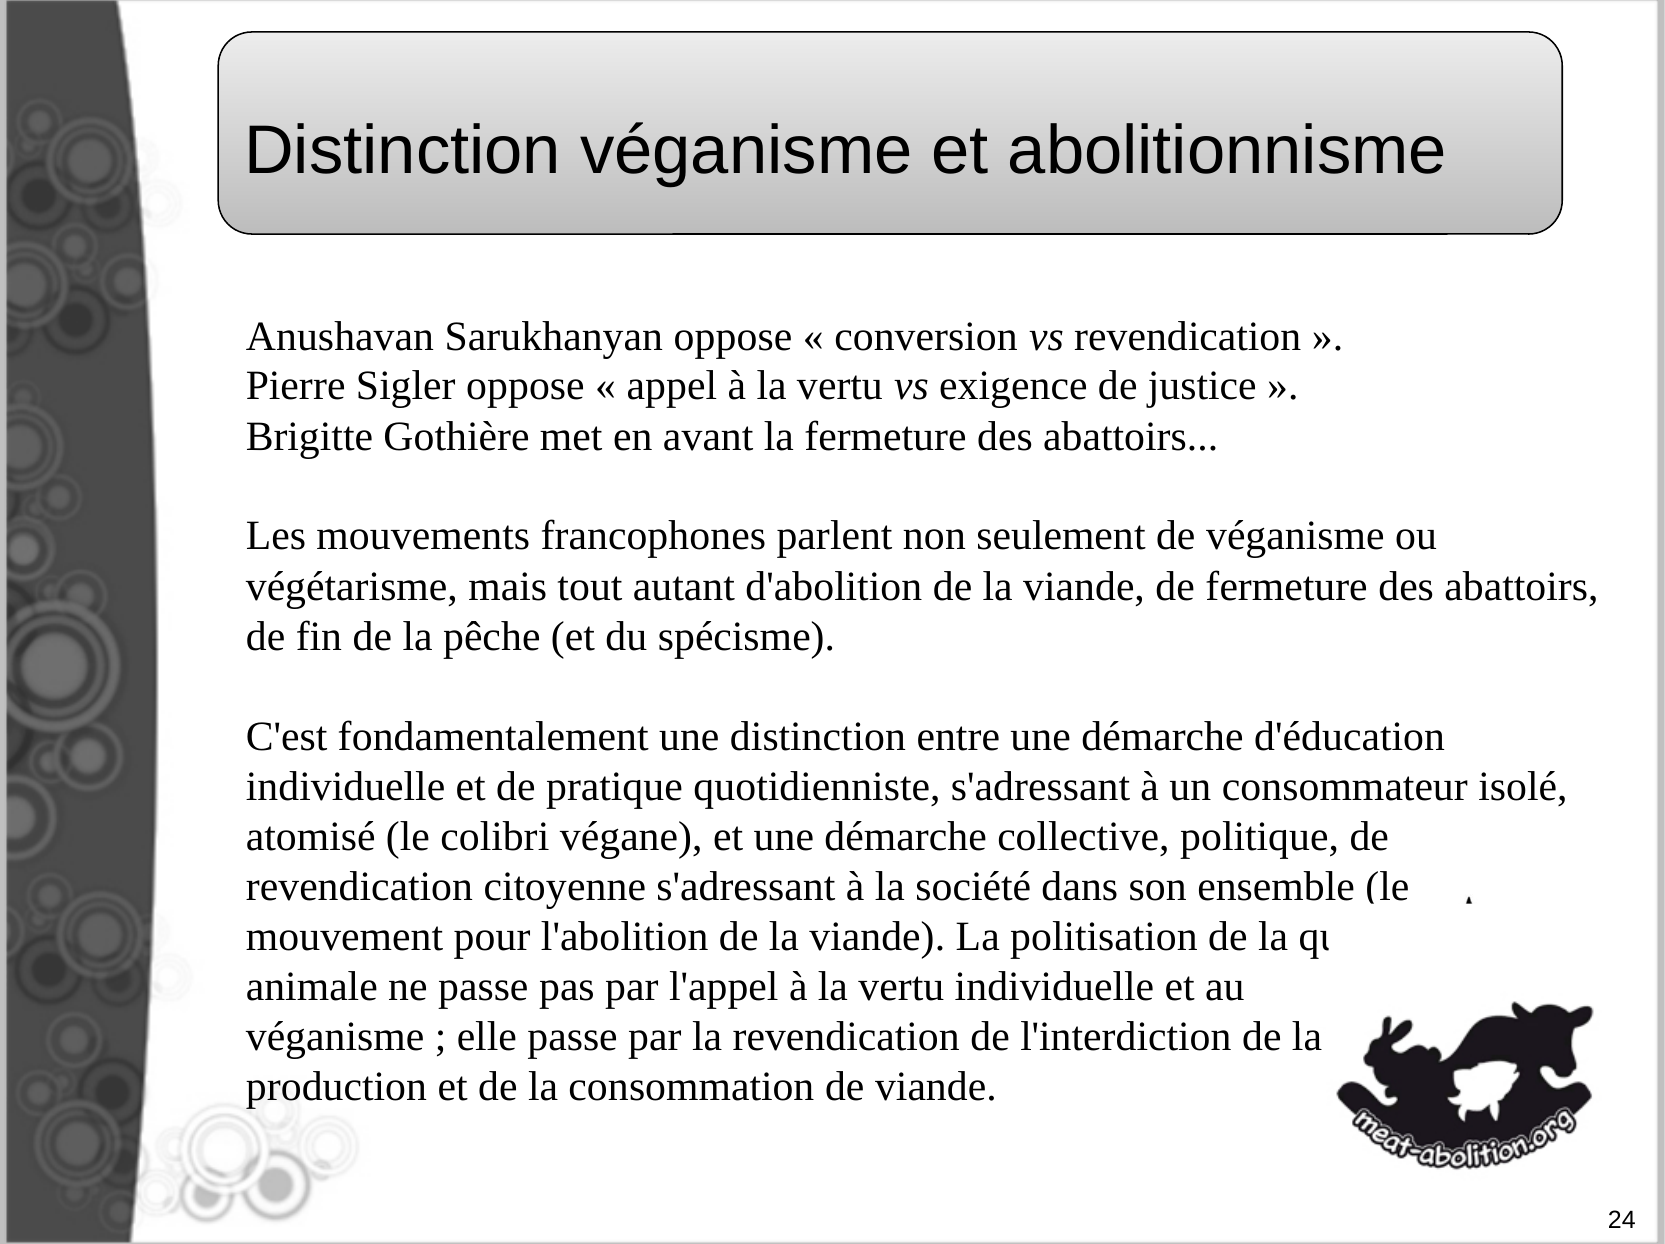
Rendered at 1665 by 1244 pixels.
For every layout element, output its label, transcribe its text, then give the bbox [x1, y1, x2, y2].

picture [3, 0, 1662, 1244]
text_box [1275, 903, 1654, 1201]
text_box Anushavan Sarukhanyan oppose « conversion vs revendication ». Pierre Sigler oppose « appel à la vertu vs exigence de justice ». Brigitte Gothière met en avant la fermeture des abattoirs... Les mouvements francophones parlent non seulement de véganisme ou végétarisme, mais tout autant d'abolition de la viande, de fermeture des abattoirs, de fin de la pêche (et du spécisme). C'est fondamentalement une distinction entre une démarche d'éducation individuelle et de pratique quotidienniste, s'adressant à un consommateur isolé, atomisé (le colibri végane), et une démarche collective, politique, de revendication citoyenne s'adressant à la société dans son ensemble (le mouvement pour l'abolition de la viande). La politisation de la question animale ne passe pas par l'appel à la vertu individuelle et au véganisme ; elle passe par la revendication de l'interdiction de la production et de la consommation de viande. [237, 300, 1625, 1244]
text_box [218, 31, 1563, 235]
text_box 24 [1297, 1199, 1645, 1242]
text_box Distinction véganisme et abolitionnisme [236, 96, 1561, 195]
